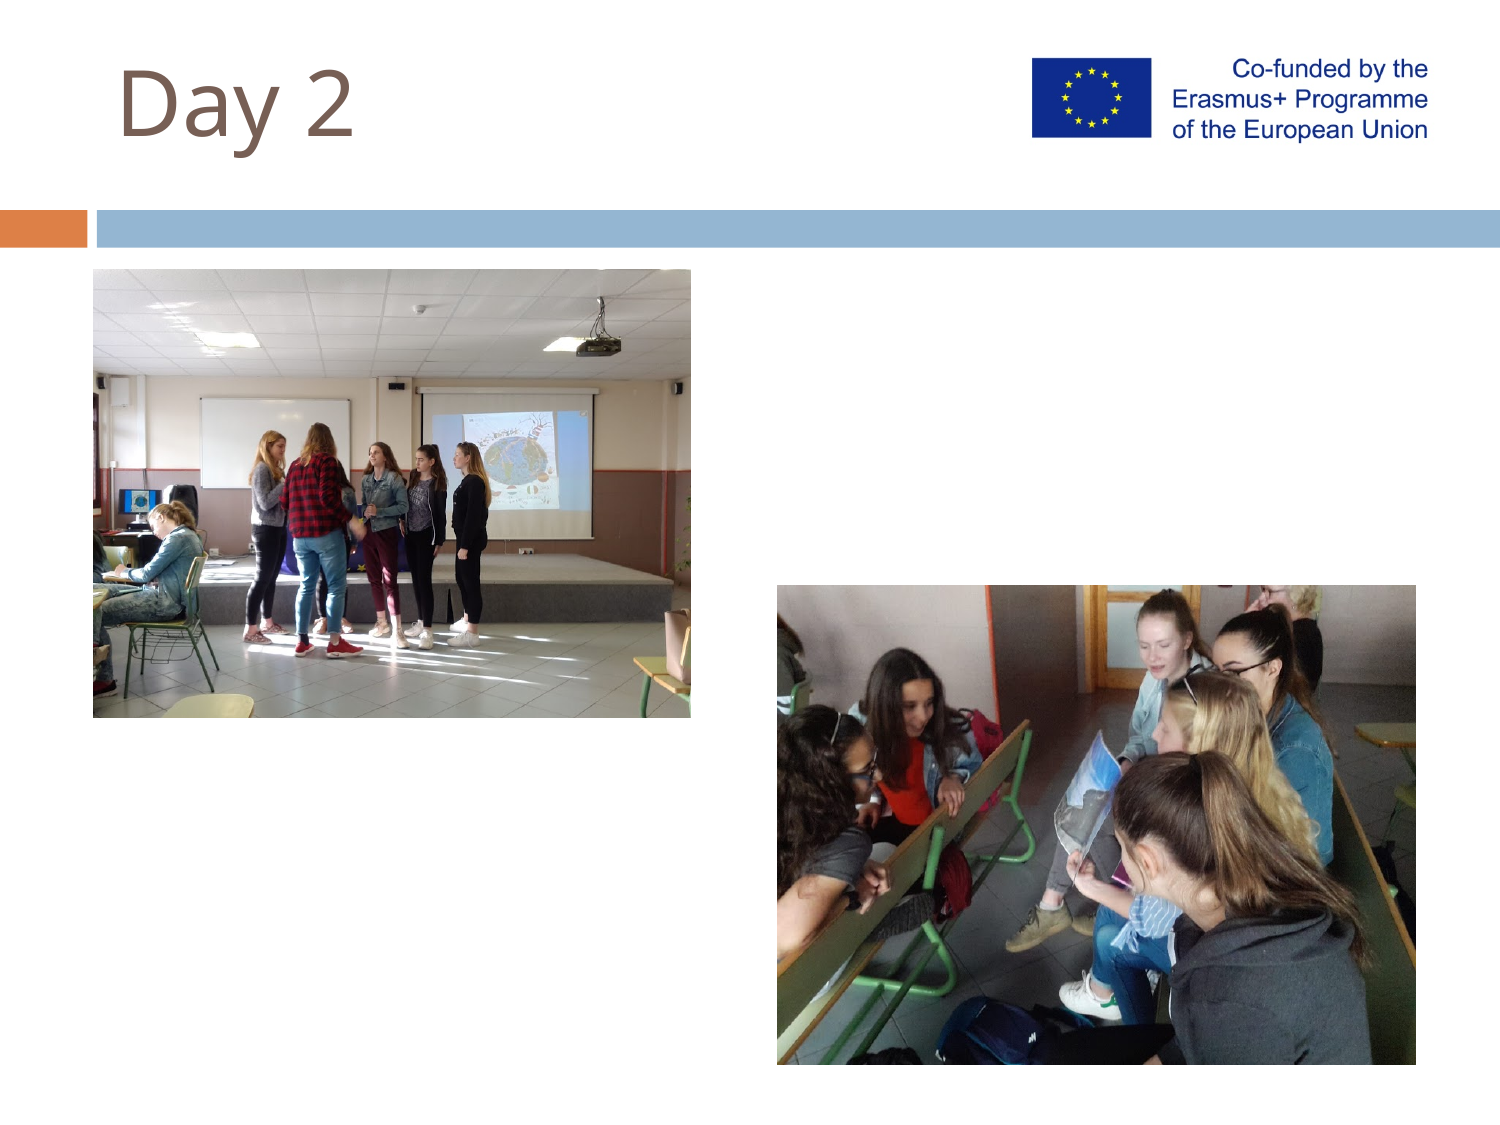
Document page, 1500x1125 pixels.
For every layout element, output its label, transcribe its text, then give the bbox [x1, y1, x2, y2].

picture [1007, 35, 1448, 161]
title Day 2 [100, 37, 1438, 200]
picture [93, 269, 691, 718]
picture [777, 585, 1416, 1065]
